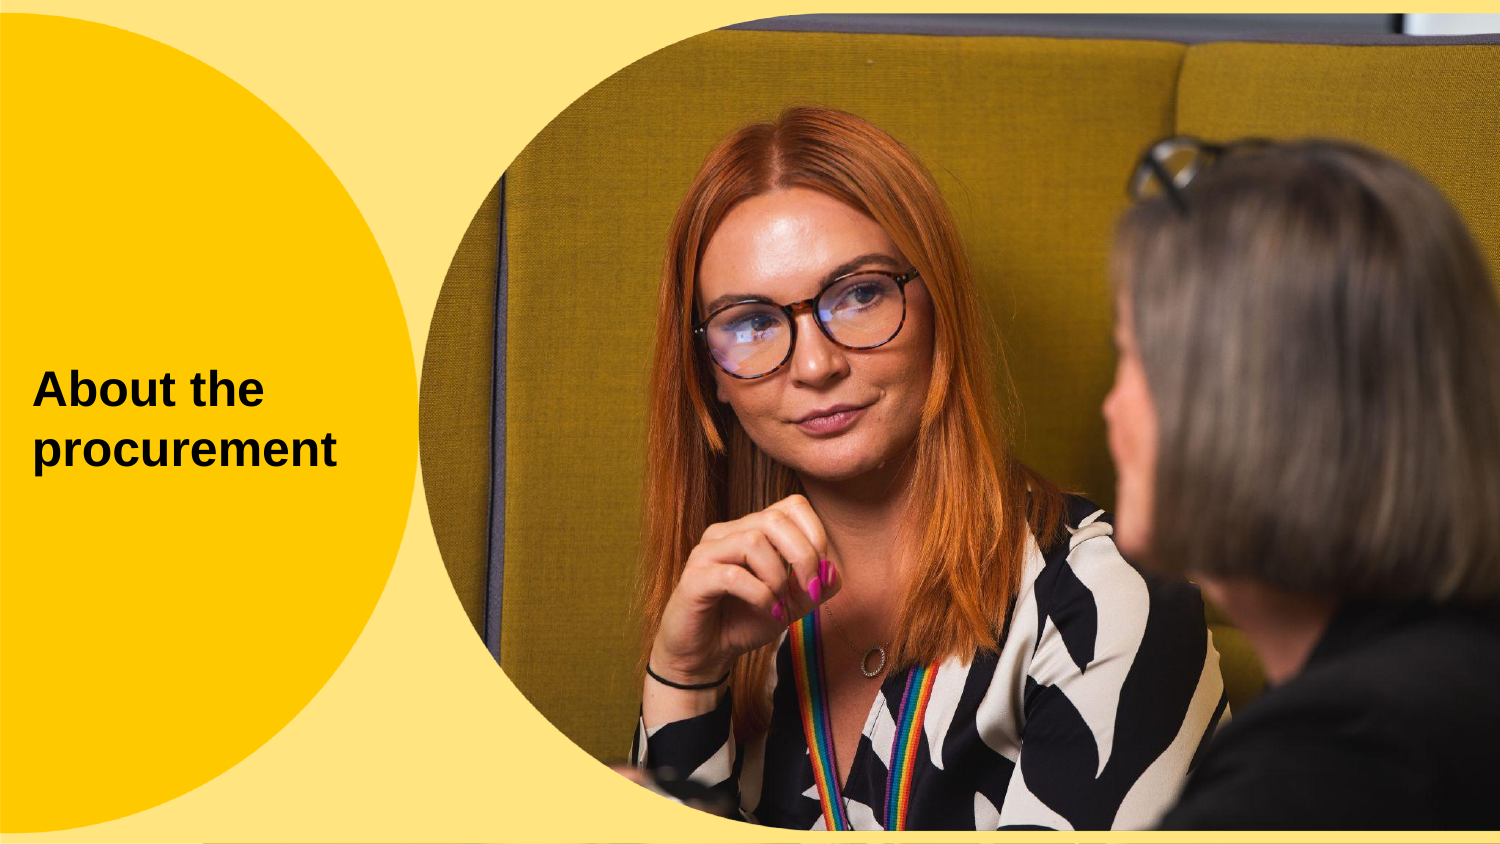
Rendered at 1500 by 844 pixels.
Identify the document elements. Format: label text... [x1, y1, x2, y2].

title About the procurement [31, 304, 399, 530]
